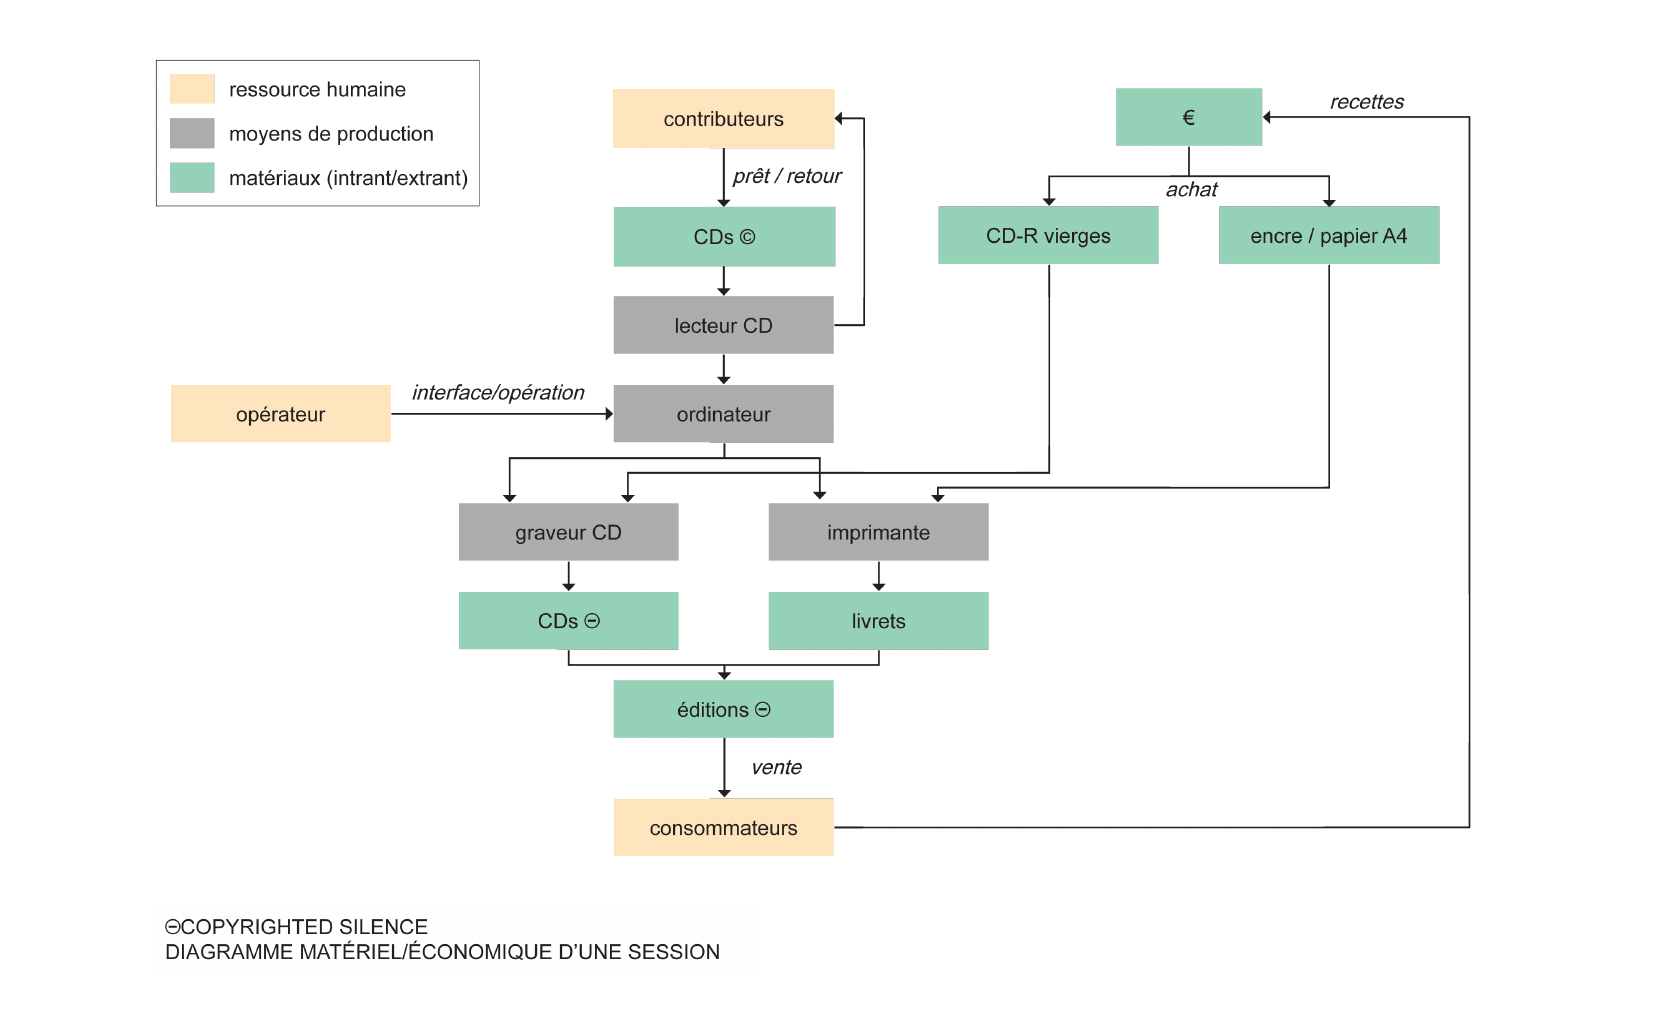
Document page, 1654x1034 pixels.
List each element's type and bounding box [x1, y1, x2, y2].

picture [96, 0, 1558, 1034]
